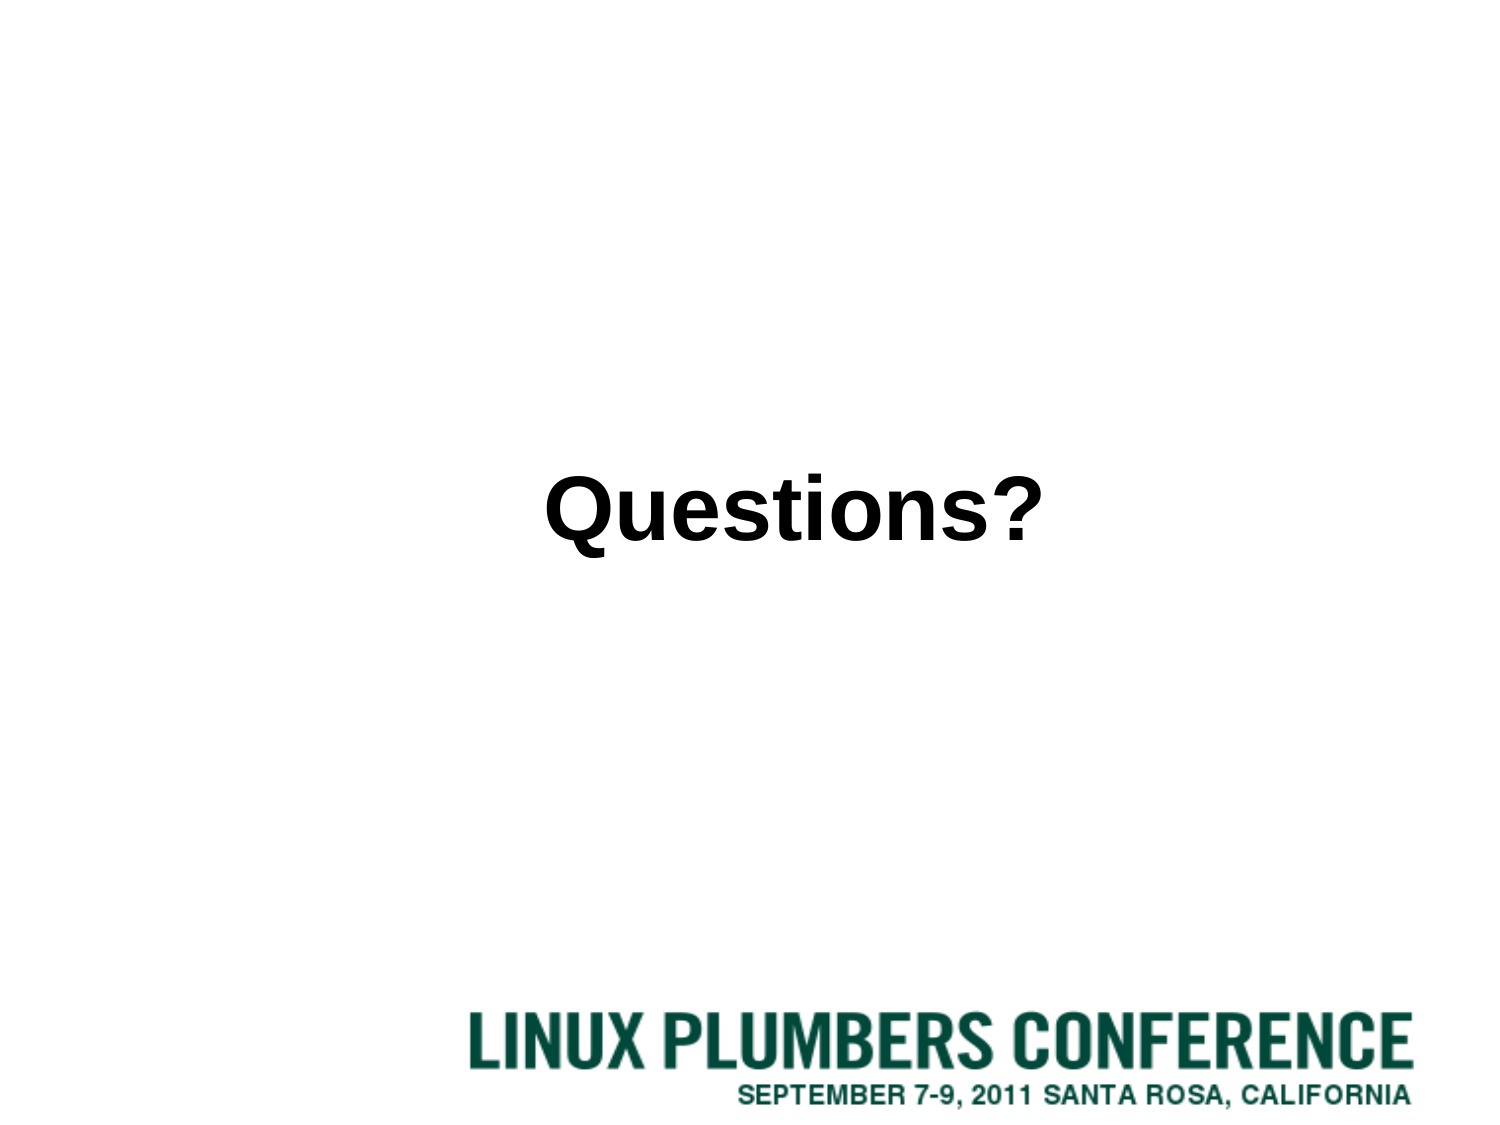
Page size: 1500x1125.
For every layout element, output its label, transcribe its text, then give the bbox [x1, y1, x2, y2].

text_box Questions? [528, 450, 1063, 568]
picture [453, 974, 1426, 1125]
